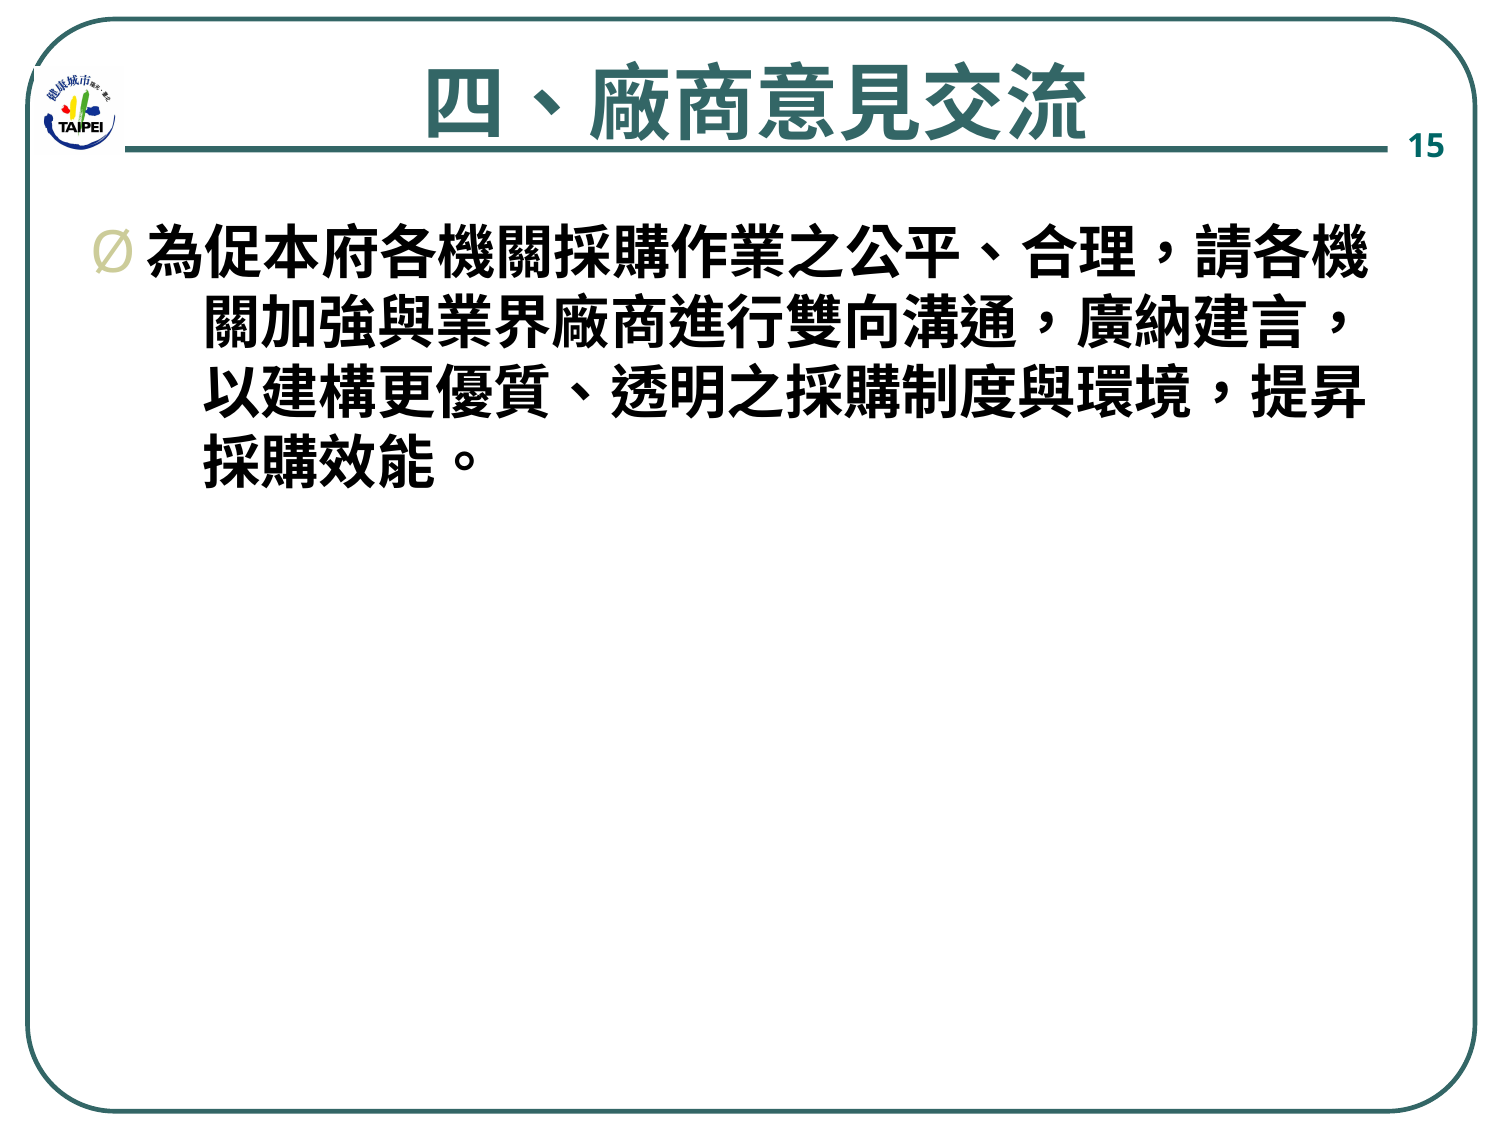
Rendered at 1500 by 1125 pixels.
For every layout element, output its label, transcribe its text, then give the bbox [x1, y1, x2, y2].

title 四、廠商意見交流 [88, 42, 1423, 149]
list 為促本府各機關採購作業之公平、合理，請各機關加強與業界廠商進行雙向溝通，廣納建言，以建構更優質、透明之採購制度與環境，提昇採購效能。 [75, 208, 1426, 1005]
